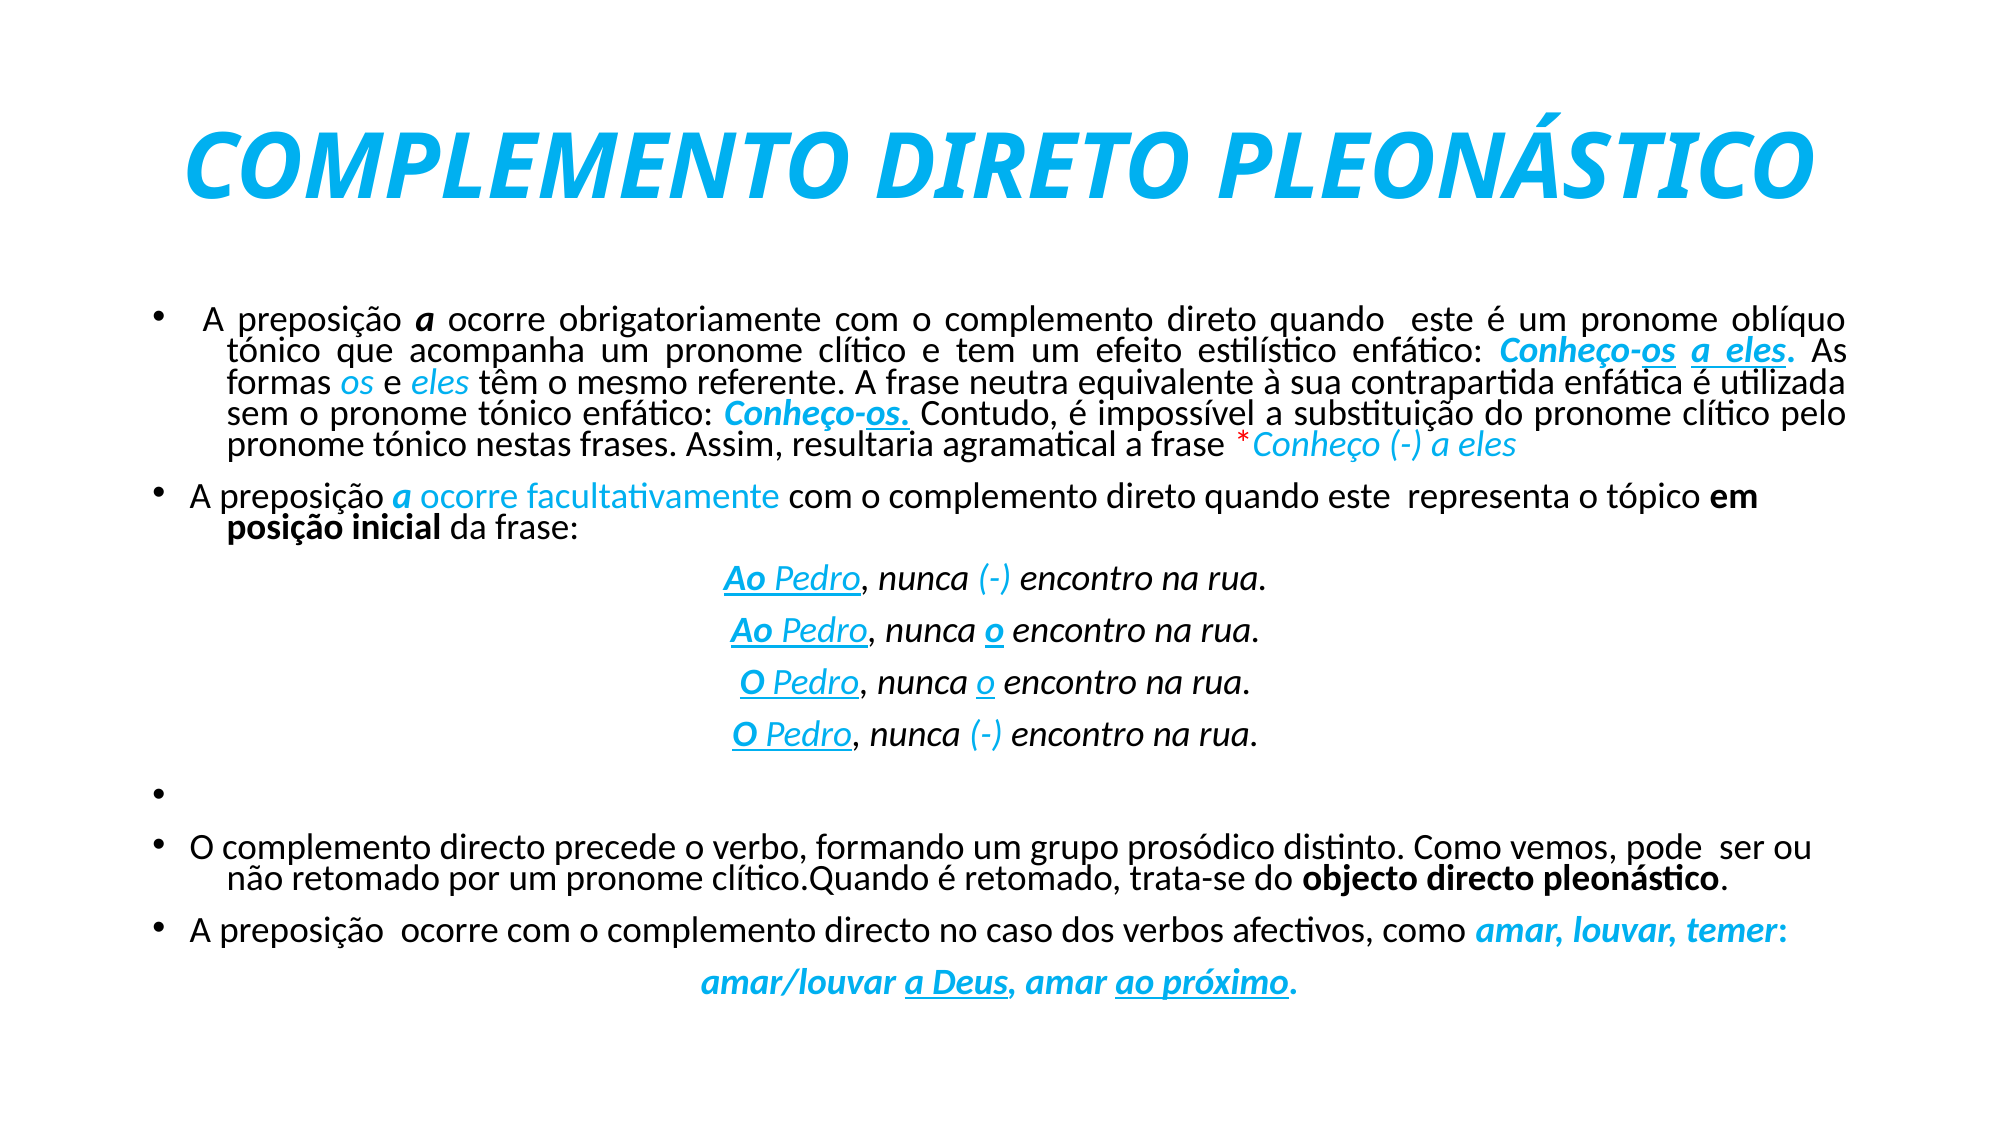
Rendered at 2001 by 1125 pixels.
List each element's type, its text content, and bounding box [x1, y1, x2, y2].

list A preposição a ocorre obrigatoriamente com o complemento direto quando este é um pronome oblíquo tónico que acompanha um pronome clítico e tem um efeito estilístico enfático: Conheço-os a eles. As formas os e eles têm o mesmo referente. A frase neutra equivalente à sua contrapartida enfática é utilizada sem o pronome tónico enfático: Conheço-os. Contudo, é impossível a substituição do pronome clítico pelo pronome tónico nestas frases. Assim, resultaria agramatical a frase *Conheço (-) a eles A preposição a ocorre facultativamente com o complemento direto quando este representa o tópico em posição inicial da frase: Ao Pedro, nunca (-) encontro na rua. Ao Pedro, nunca o encontro na rua. O Pedro, nunca o encontro na rua. O Pedro, nunca (-) encontro na rua. O complemento directo precede o verbo, formando um grupo prosódico distinto. Como vemos, pode ser ou não retomado por um pronome clítico.Quando é retomado, trata-se do objecto directo pleonástico. A preposição ocorre com o complemento directo no caso dos verbos afectivos, como amar, louvar, temer: amar/louvar a Deus, amar ao próximo. [137, 299, 1863, 1014]
title COMPLEMENTO DIRETO PLEONÁSTICO [137, 59, 1863, 278]
